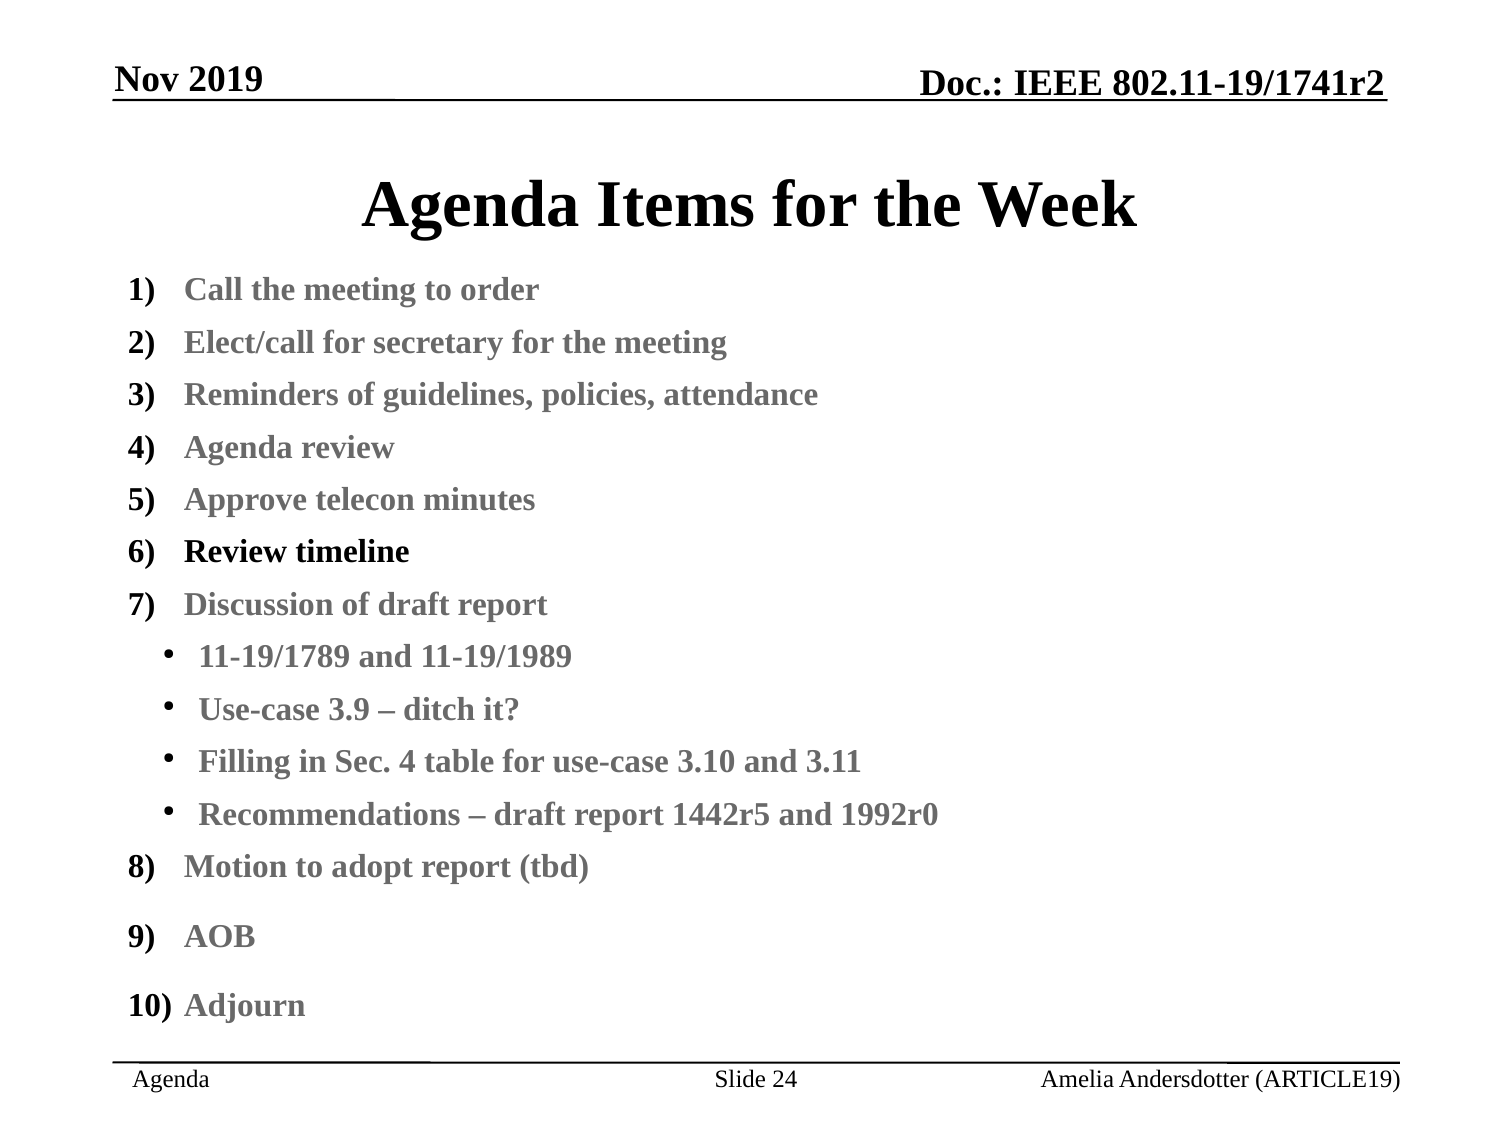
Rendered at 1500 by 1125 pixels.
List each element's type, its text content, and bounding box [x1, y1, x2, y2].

text_box Amelia Andersdotter (ARTICLE19) [878, 1062, 1401, 1092]
text_box Call the meeting to order Elect/call for secretary for the meeting Reminders of guidelines, policies, attendance Agenda review Approve telecon minutes Review timeline Discussion of draft report 11-19/1789 and 11-19/1989 Use-case 3.9 – ditch it? Filling in Sec. 4 table for use-case 3.10 and 3.11 Recommendations – draft report 1442r5 and 1992r0 Motion to adopt report (tbd) AOB Adjourn [112, 287, 1387, 1040]
text_box Nov 2019 [114, 54, 422, 99]
text_box Agenda Items for the Week [112, 112, 1387, 287]
text_box Slide <number> [712, 1062, 799, 1122]
